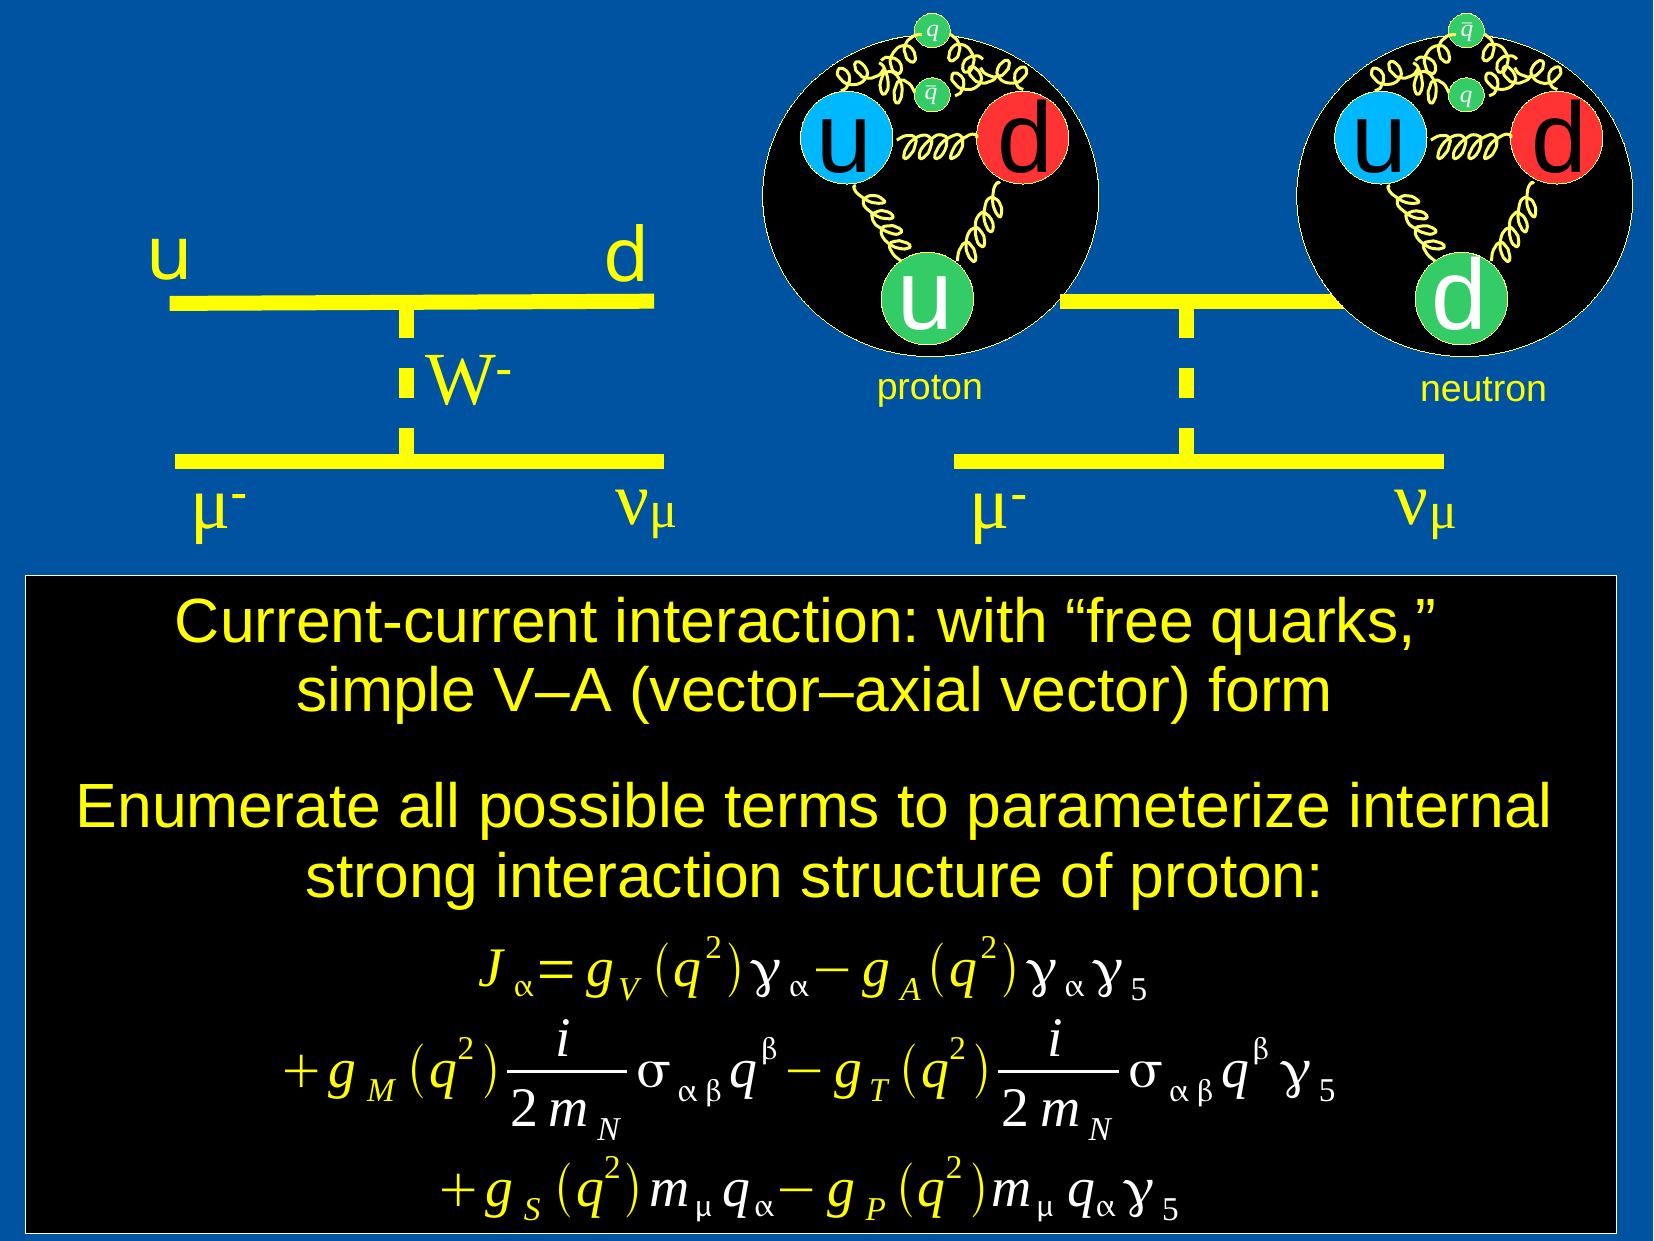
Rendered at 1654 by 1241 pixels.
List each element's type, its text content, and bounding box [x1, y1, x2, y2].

text_box [878, 213, 890, 217]
text_box [1430, 85, 1434, 100]
text_box μ- [955, 469, 1100, 556]
text_box [968, 246, 974, 259]
text_box u [1385, 74, 1396, 82]
text_box [1448, 18, 1454, 33]
text_box [892, 60, 899, 71]
text_box neutron [1405, 360, 1571, 418]
text_box d [983, 75, 991, 81]
text_box u [851, 74, 862, 83]
text_box u [840, 74, 847, 81]
text_box [865, 19, 984, 231]
text_box [1354, 36, 1443, 74]
chart [266, 976, 1347, 1227]
text_box [967, 104, 1099, 353]
text_box [914, 18, 920, 33]
text_box d [589, 194, 666, 300]
text_box μ- [175, 469, 320, 555]
text_box u [882, 77, 886, 91]
text_box [986, 217, 991, 229]
text_box [954, 75, 962, 86]
text_box [1502, 246, 1508, 259]
text_box [896, 85, 900, 100]
text_box [957, 36, 1041, 74]
chart [920, 15, 946, 43]
text_box [977, 231, 983, 244]
text_box [1413, 213, 1425, 217]
text_box d [1517, 75, 1525, 81]
text_box d [1517, 74, 1603, 202]
text_box [1485, 46, 1492, 58]
text_box [1529, 202, 1534, 213]
text_box u [882, 231, 967, 359]
text_box [951, 47, 958, 59]
text_box νμ [600, 450, 749, 566]
text_box [965, 59, 972, 70]
text_box [25, 575, 1617, 1234]
text_box [1399, 19, 1518, 231]
text_box d [1416, 231, 1501, 359]
text_box proton [862, 358, 1044, 416]
text_box [906, 48, 913, 60]
chart [918, 78, 944, 106]
chart [1454, 15, 1480, 43]
text_box [1488, 75, 1496, 86]
text_box [995, 202, 1000, 212]
text_box [1491, 36, 1575, 74]
text_box [1533, 63, 1541, 74]
text_box [1391, 64, 1399, 74]
text_box Current-current interaction: with “free quarks,” simple V–A (vector–axial vector) form Enumerate all possible terms to parameterize internal strong interaction structure of proton: [18, 578, 1612, 976]
text_box u [802, 74, 888, 202]
text_box [857, 64, 865, 74]
text_box u [1336, 74, 1422, 202]
text_box [1440, 48, 1447, 60]
text_box νμ [1380, 450, 1529, 566]
text_box d [983, 74, 1069, 202]
text_box [762, 92, 882, 350]
text_box W- [410, 328, 529, 431]
text_box [1501, 104, 1633, 353]
text_box u [1374, 74, 1381, 81]
text_box d [1002, 74, 1013, 81]
text_box [1506, 70, 1513, 80]
chart [1453, 81, 1480, 109]
text_box d [1429, 243, 1441, 247]
text_box d [1537, 74, 1547, 81]
text_box [1417, 59, 1424, 70]
text_box [1499, 58, 1506, 70]
text_box [820, 36, 909, 74]
text_box [999, 62, 1007, 74]
text_box [1426, 60, 1434, 71]
text_box u [1416, 77, 1420, 91]
text_box [1296, 92, 1416, 350]
text_box u [894, 243, 907, 247]
text_box [1511, 231, 1517, 243]
text_box [883, 59, 890, 70]
text_box [1520, 217, 1525, 229]
text_box [972, 70, 979, 80]
text_box u [131, 192, 208, 298]
